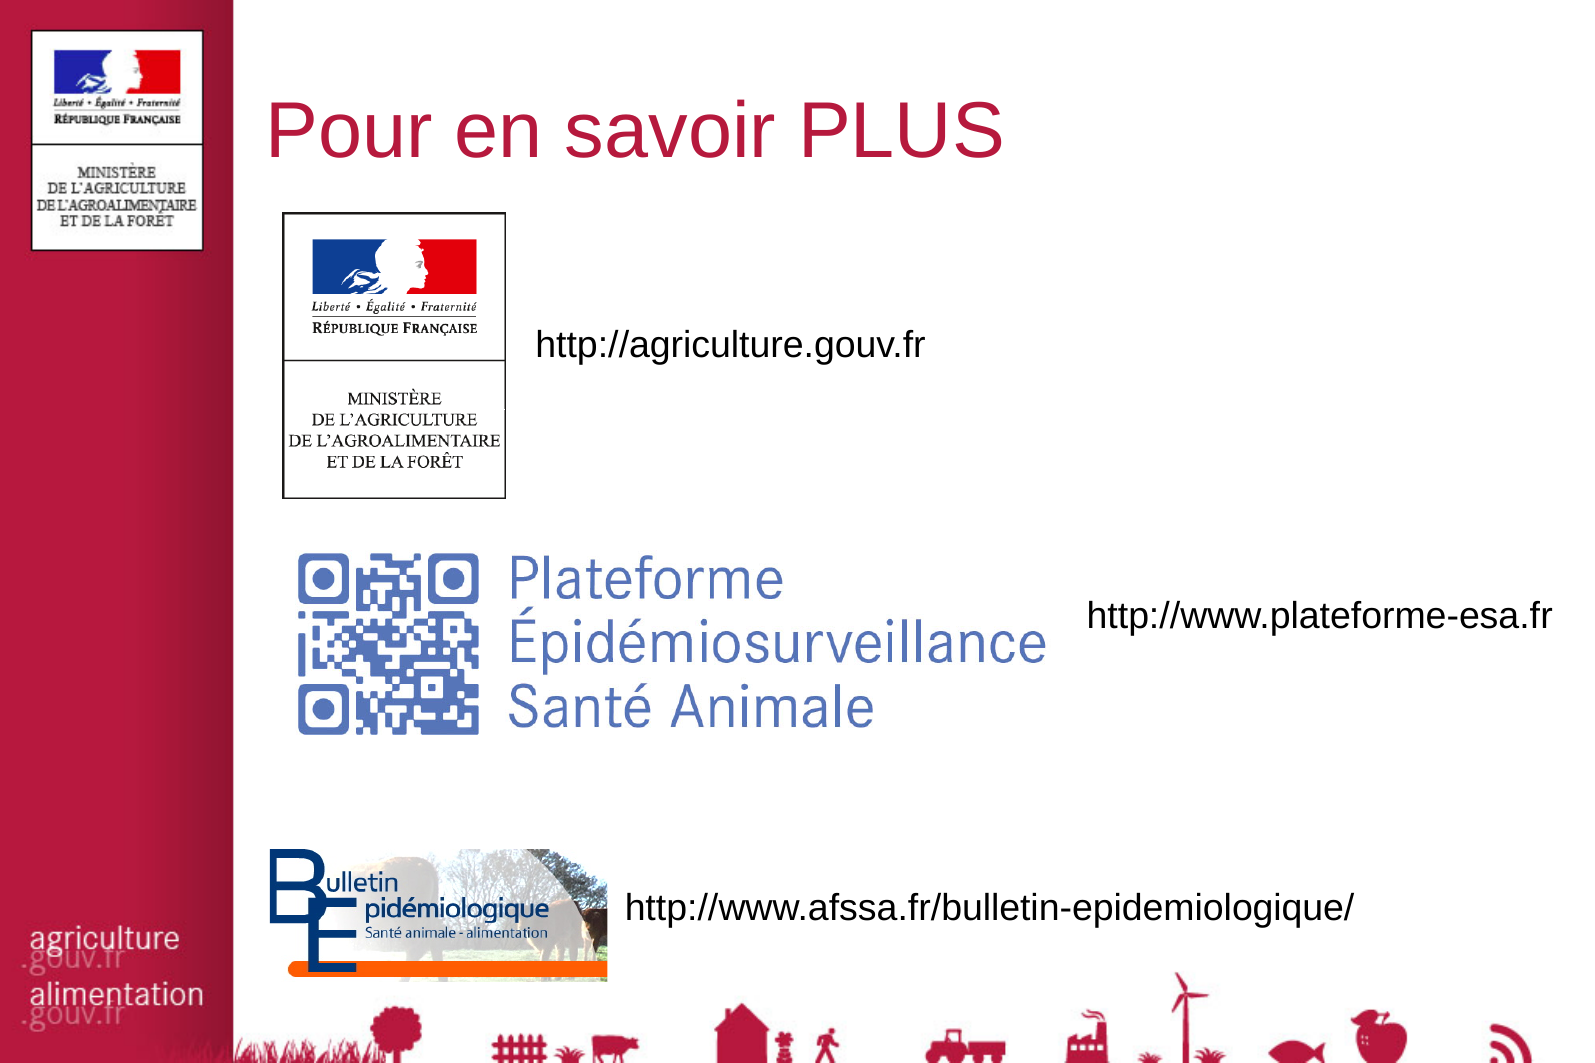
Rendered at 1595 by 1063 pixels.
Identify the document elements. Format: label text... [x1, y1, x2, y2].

picture [0, 0, 1594, 1063]
text_box http://agriculture.gouv.fr [520, 312, 1595, 374]
text_box http://www.afssa.fr/bulletin-epidemiologique/ [609, 875, 1370, 936]
title Pour en savoir PLUS [265, 42, 1535, 220]
text_box http://www.plateforme-esa.fr [1071, 583, 1569, 644]
